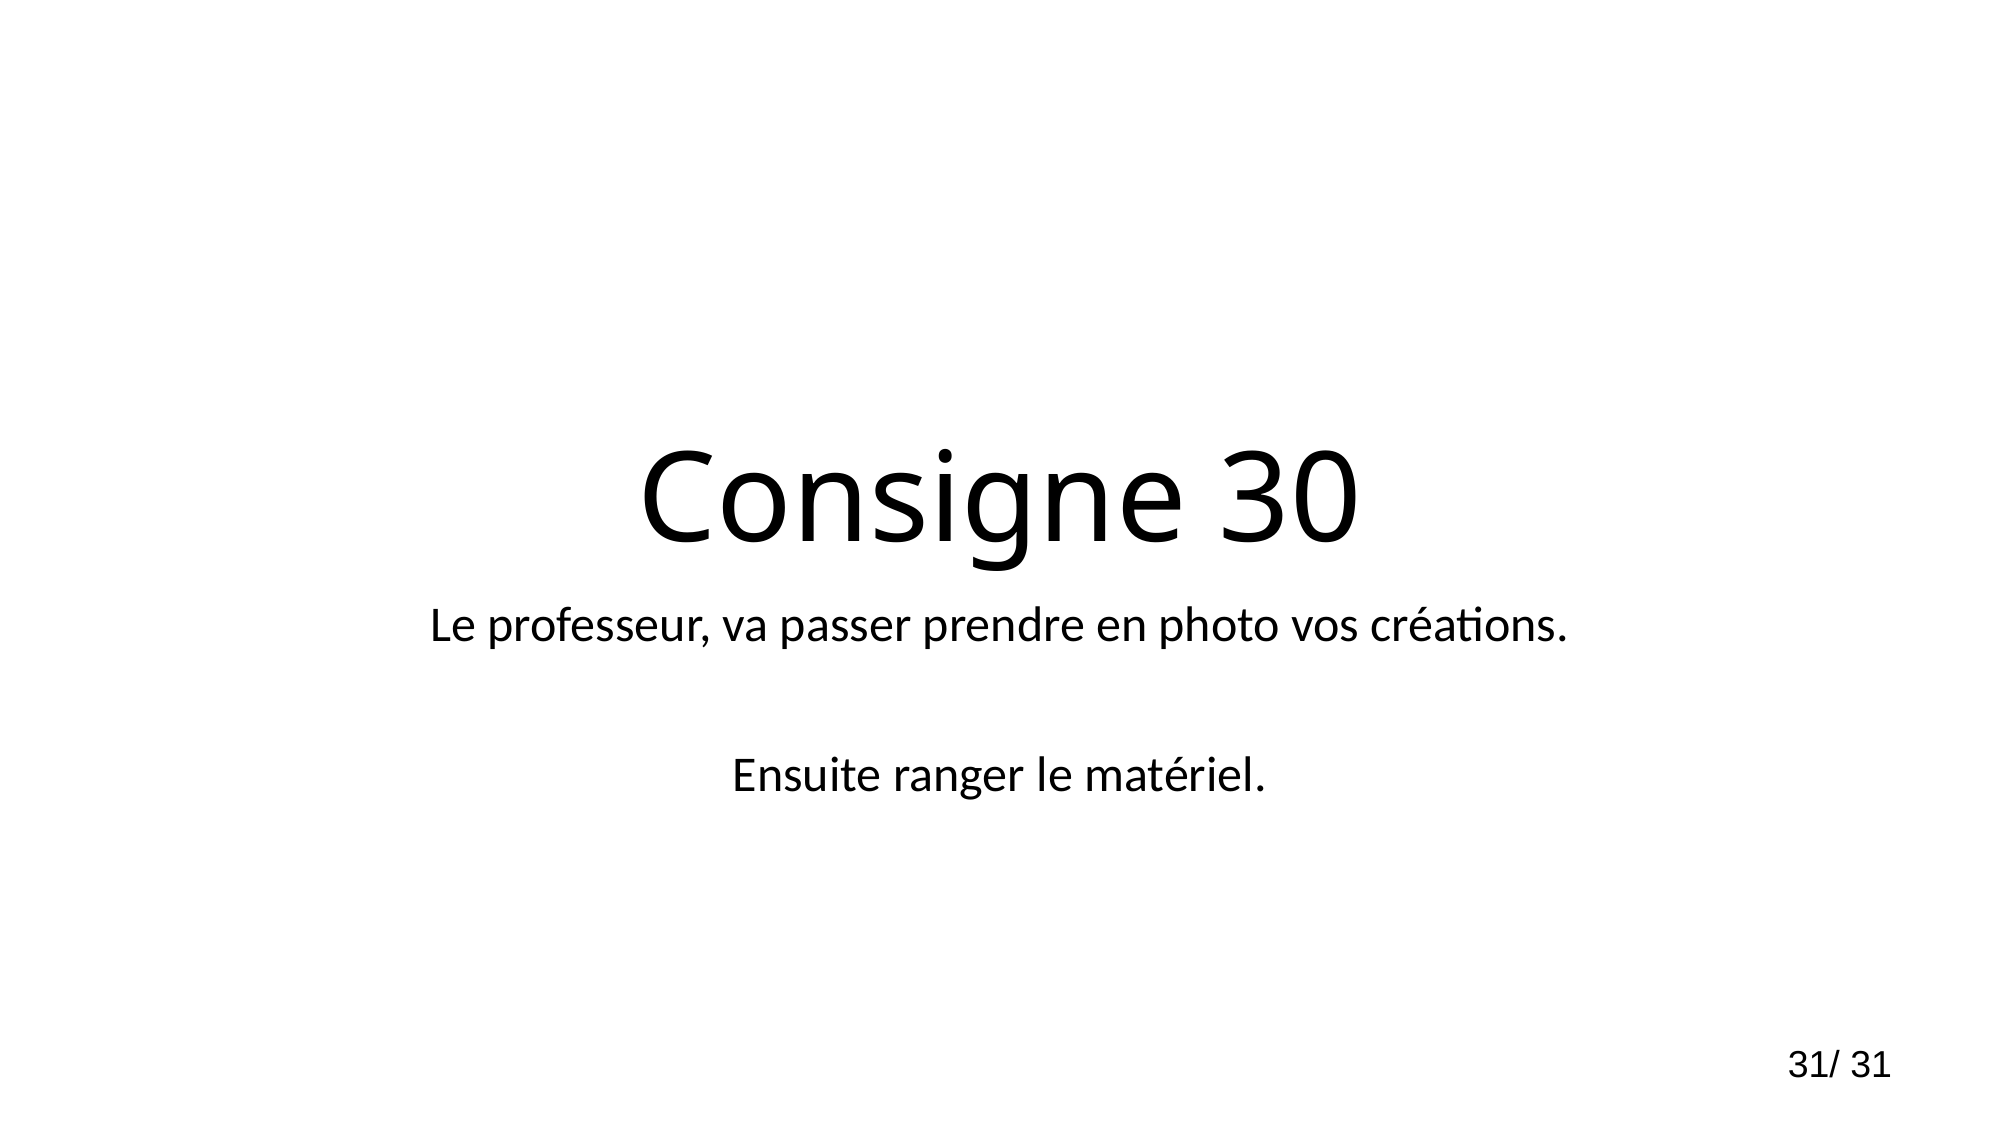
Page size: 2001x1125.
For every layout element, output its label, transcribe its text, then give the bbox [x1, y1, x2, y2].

title Consigne 30 [249, 184, 1750, 576]
text_box 31/ 31 [1830, 1035, 1979, 1093]
subtitle Le professeur, va passer prendre en photo vos créations. Ensuite ranger le matériel. [249, 590, 1750, 863]
